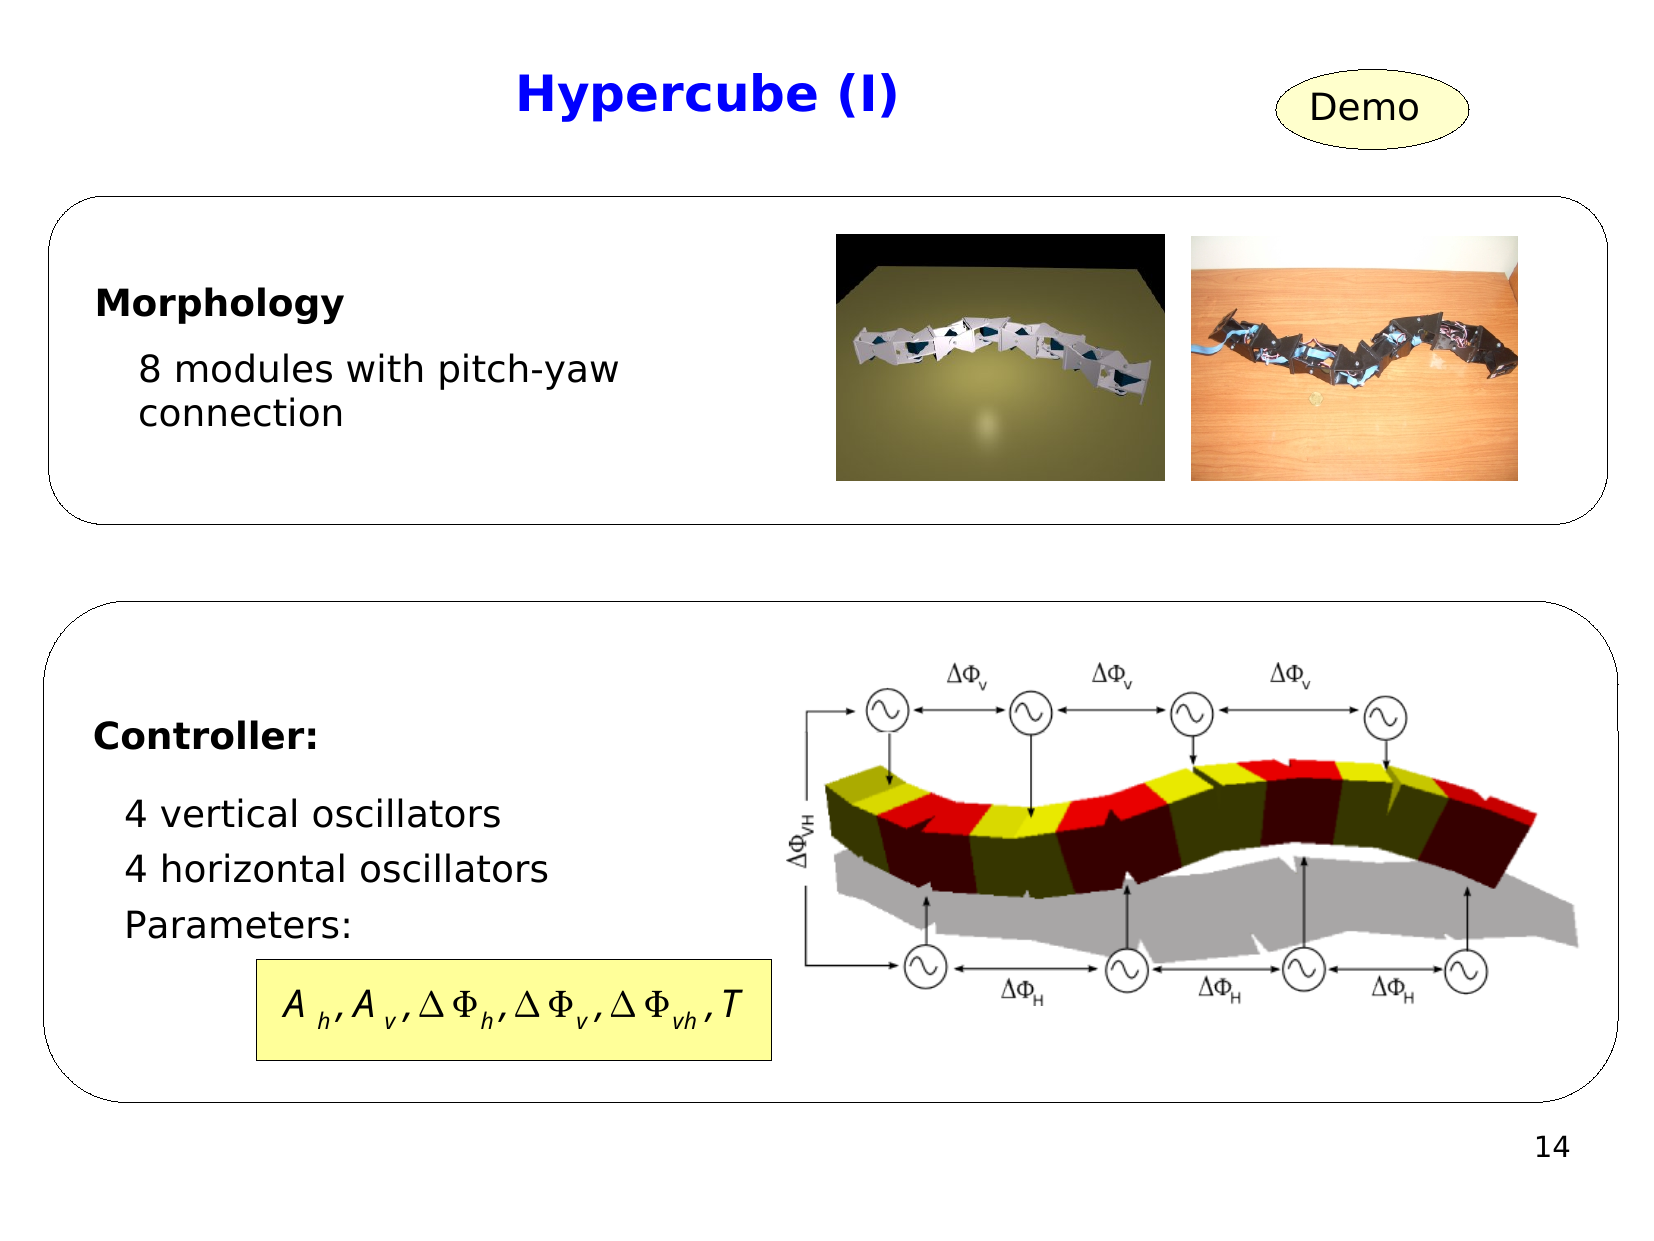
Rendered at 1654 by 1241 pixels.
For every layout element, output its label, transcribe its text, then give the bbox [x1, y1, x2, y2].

text_box 4 vertical oscillators 4 horizontal oscillators Parameters: [97, 785, 771, 955]
text_box 8 modules with pitch-yaw connection [123, 340, 665, 443]
text_box [1302, 79, 1470, 150]
text_box Controller: [66, 707, 348, 766]
picture [786, 662, 1603, 1006]
text_box [1312, 69, 1432, 78]
chart [274, 981, 753, 1036]
text_box [1275, 86, 1294, 133]
picture [836, 234, 1165, 481]
picture [1191, 236, 1518, 481]
text_box Hypercube (I) [500, 57, 916, 131]
text_box [256, 959, 772, 1061]
text_box Demo [1294, 78, 1436, 137]
text_box Morphology [67, 274, 387, 333]
